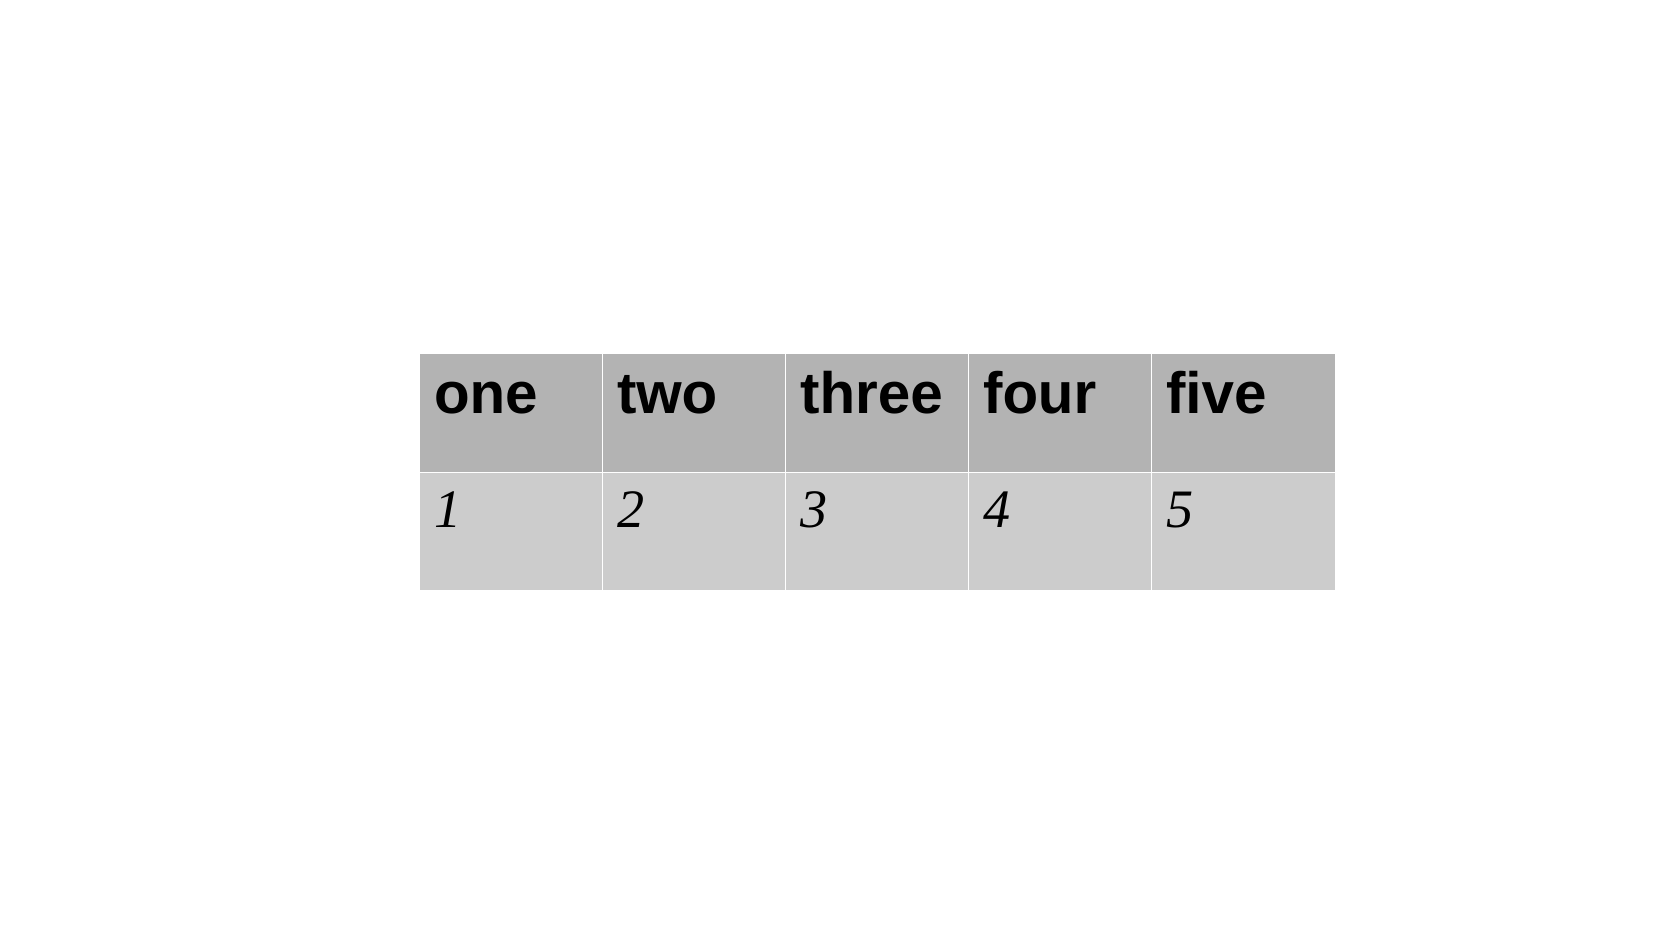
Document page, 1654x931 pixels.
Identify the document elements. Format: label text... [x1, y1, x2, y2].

table_header four [969, 354, 1151, 472]
table_header three [786, 354, 968, 472]
table_header one [420, 354, 602, 472]
table_cell 5 [1152, 473, 1335, 590]
table_cell 1 [420, 473, 602, 590]
table_cell 2 [603, 473, 785, 590]
table_cell 4 [969, 473, 1151, 590]
table_cell 3 [786, 473, 968, 590]
table_header two [603, 354, 785, 472]
table_header five [1152, 354, 1335, 472]
